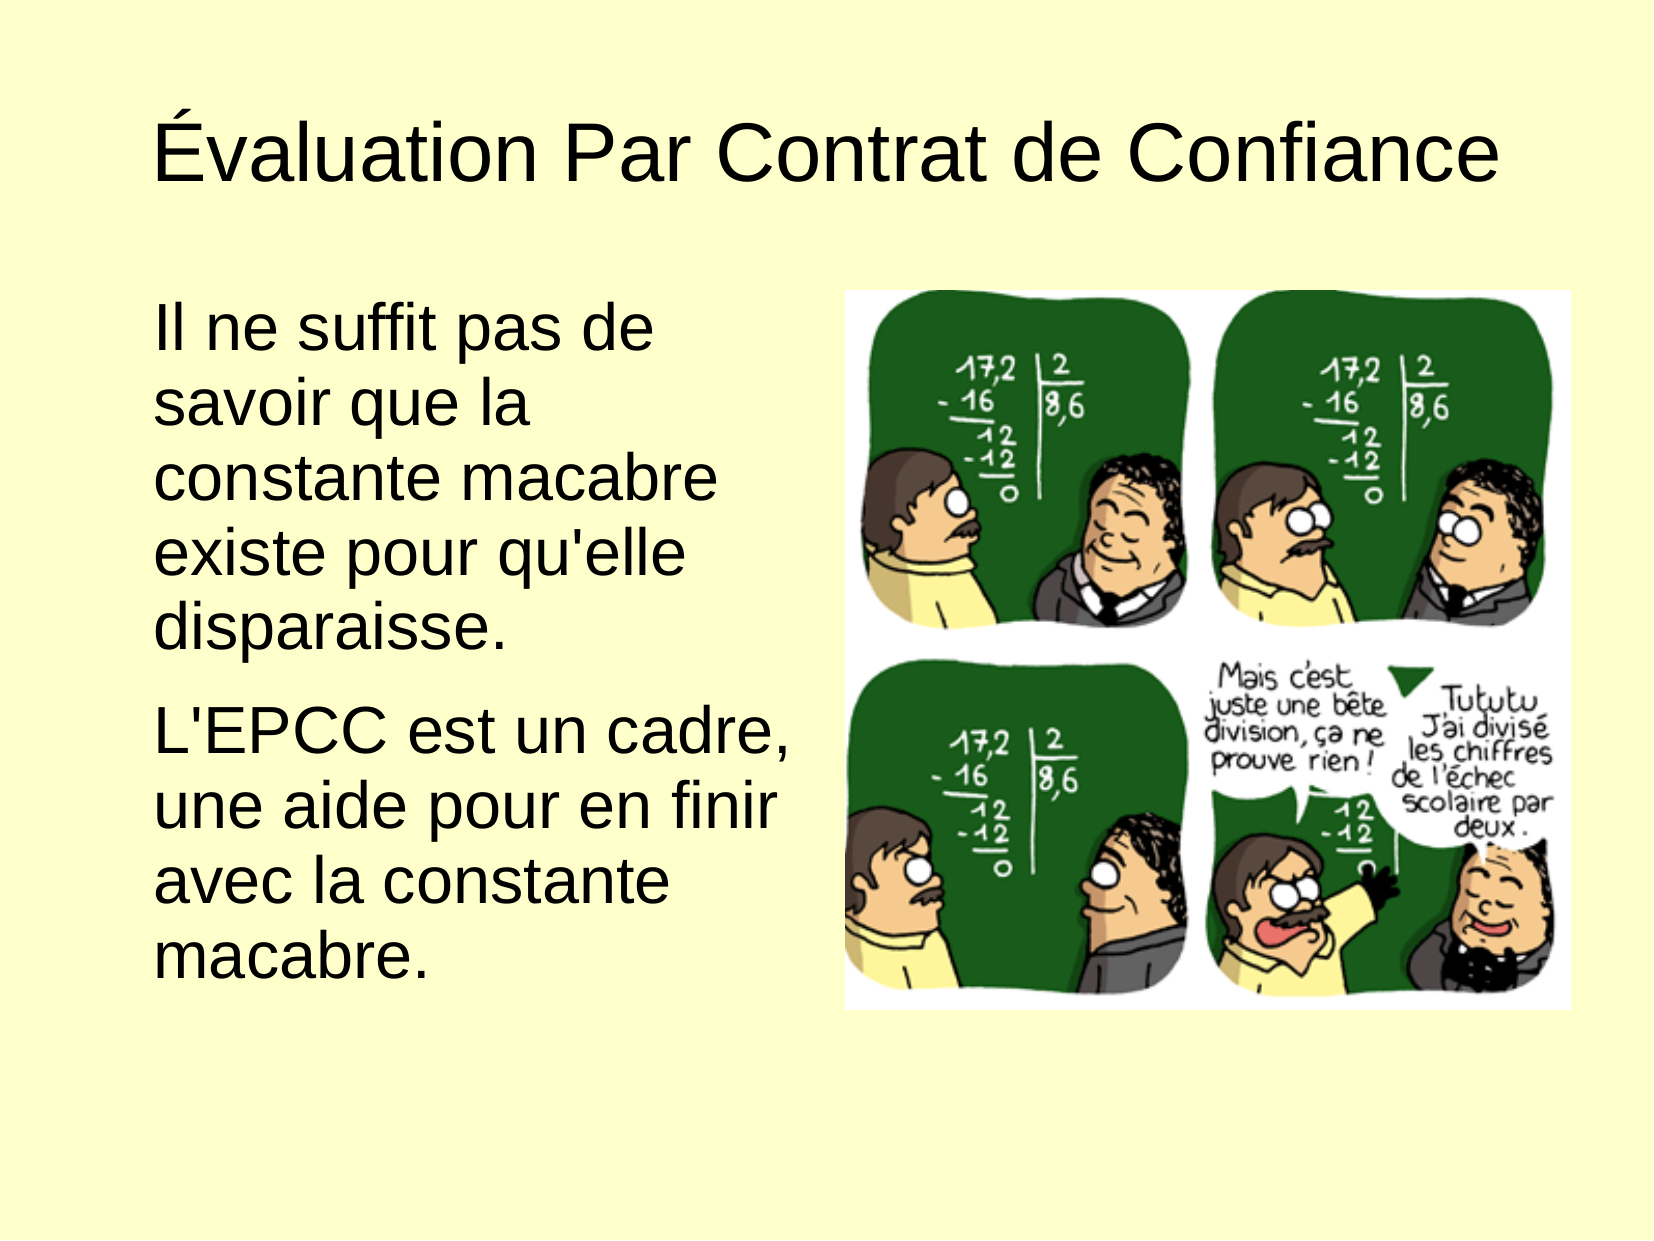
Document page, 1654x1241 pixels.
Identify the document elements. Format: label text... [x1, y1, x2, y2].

picture [845, 290, 1571, 1010]
title Évaluation Par Contrat de Confiance [82, 49, 1571, 257]
list Il ne suffit pas de savoir que la constante macabre existe pour qu'elle disparaisse. L'EPCC est un cadre, une aide pour en finir avec la constante macabre. [82, 290, 809, 1010]
